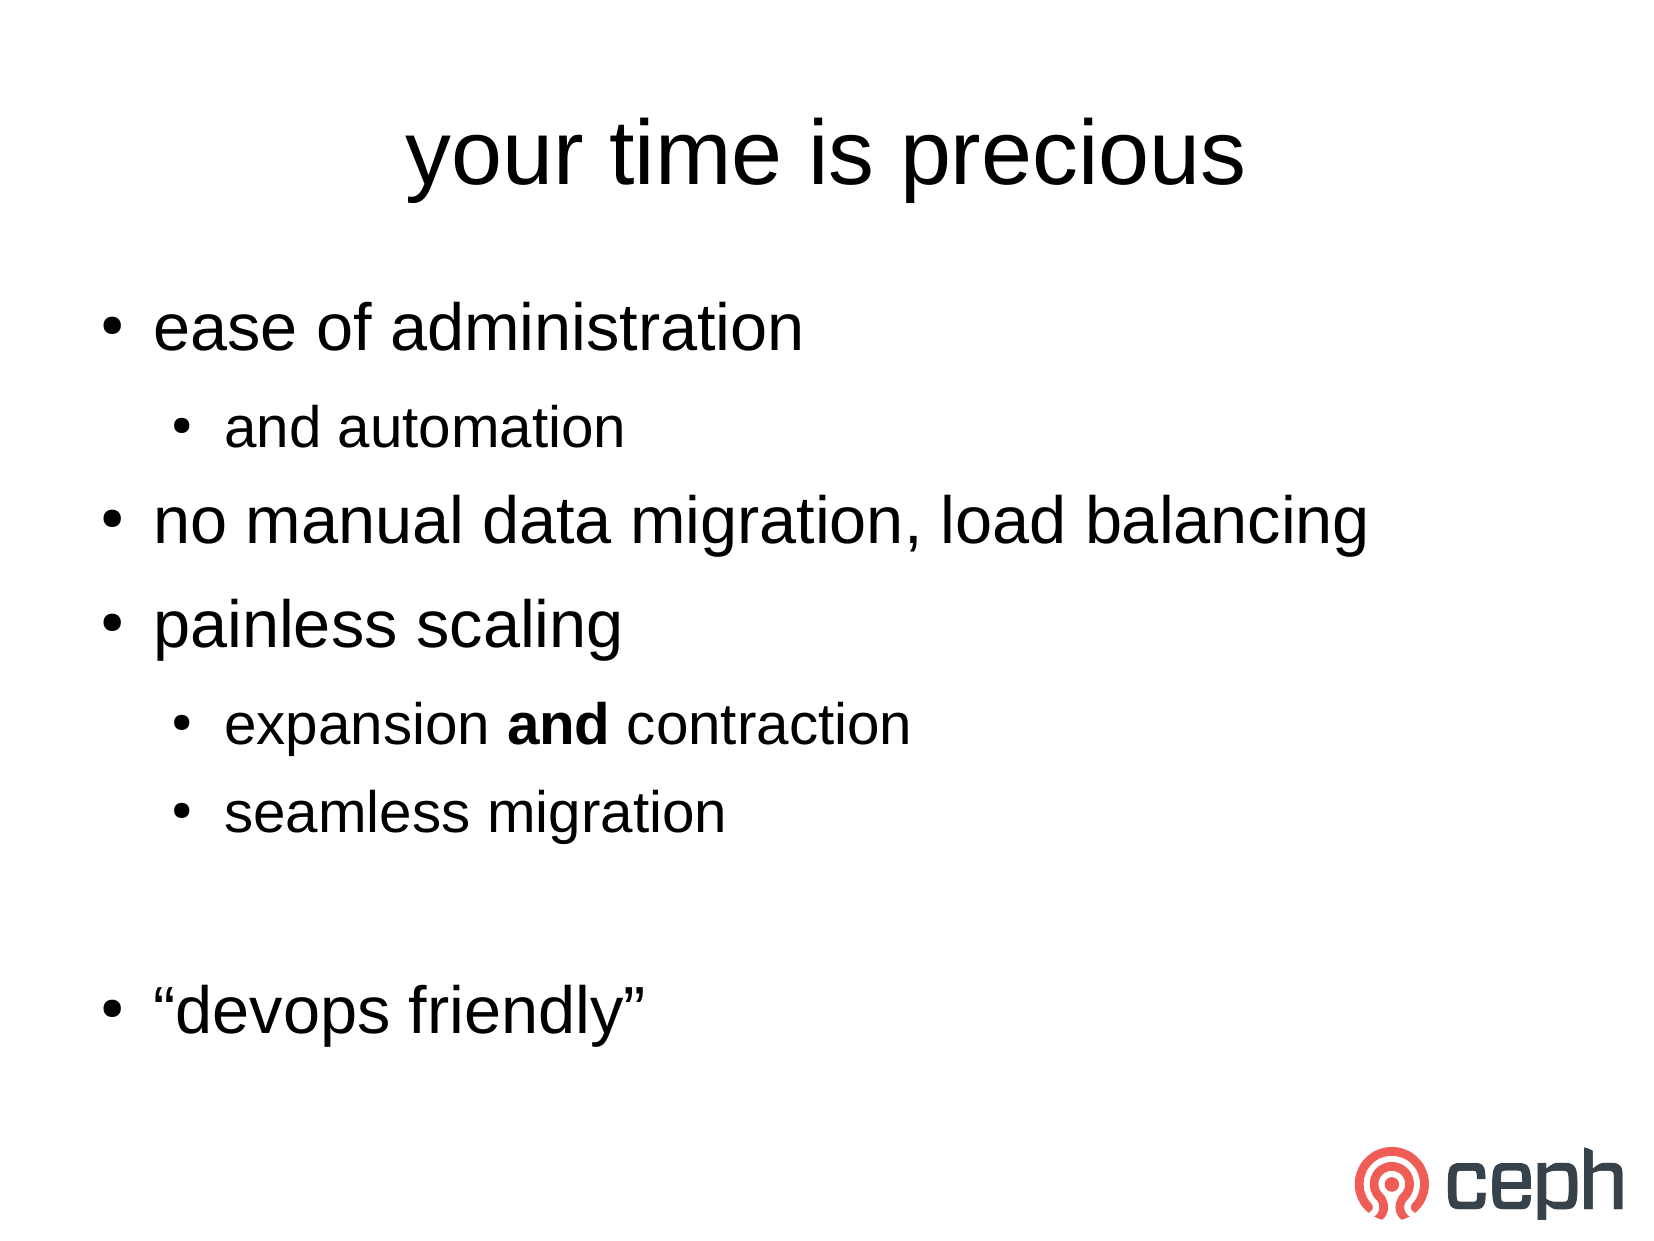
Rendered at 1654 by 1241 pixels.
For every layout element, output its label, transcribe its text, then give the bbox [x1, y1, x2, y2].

picture [1308, 1100, 1654, 1241]
list ease of administration and automation no manual data migration, load balancing painless scaling expansion and contraction seamless migration “devops friendly” [82, 290, 1571, 1109]
title your time is precious [82, 49, 1571, 257]
